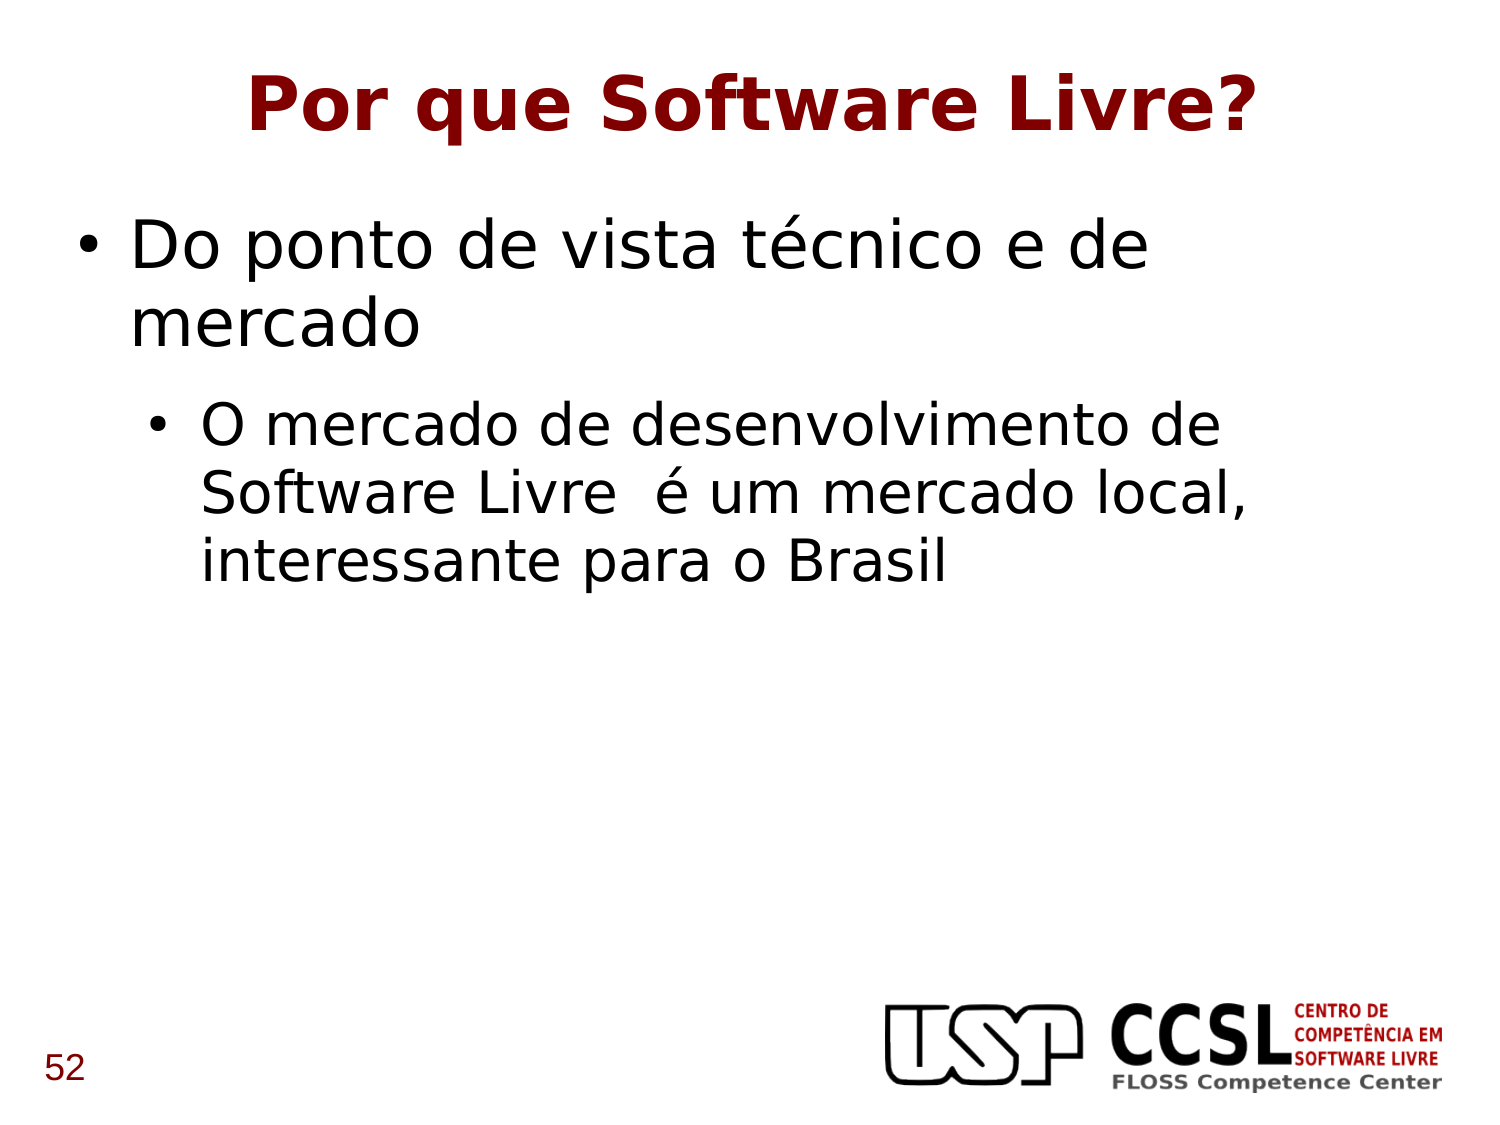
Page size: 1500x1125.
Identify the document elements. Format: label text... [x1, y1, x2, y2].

list Do ponto de vista técnico e de mercado O mercado de desenvolvimento de Software Livre é um mercado local, interessante para o Brasil [59, 206, 1447, 950]
title Por que Software Livre? [59, 29, 1447, 180]
picture [885, 1003, 1442, 1093]
